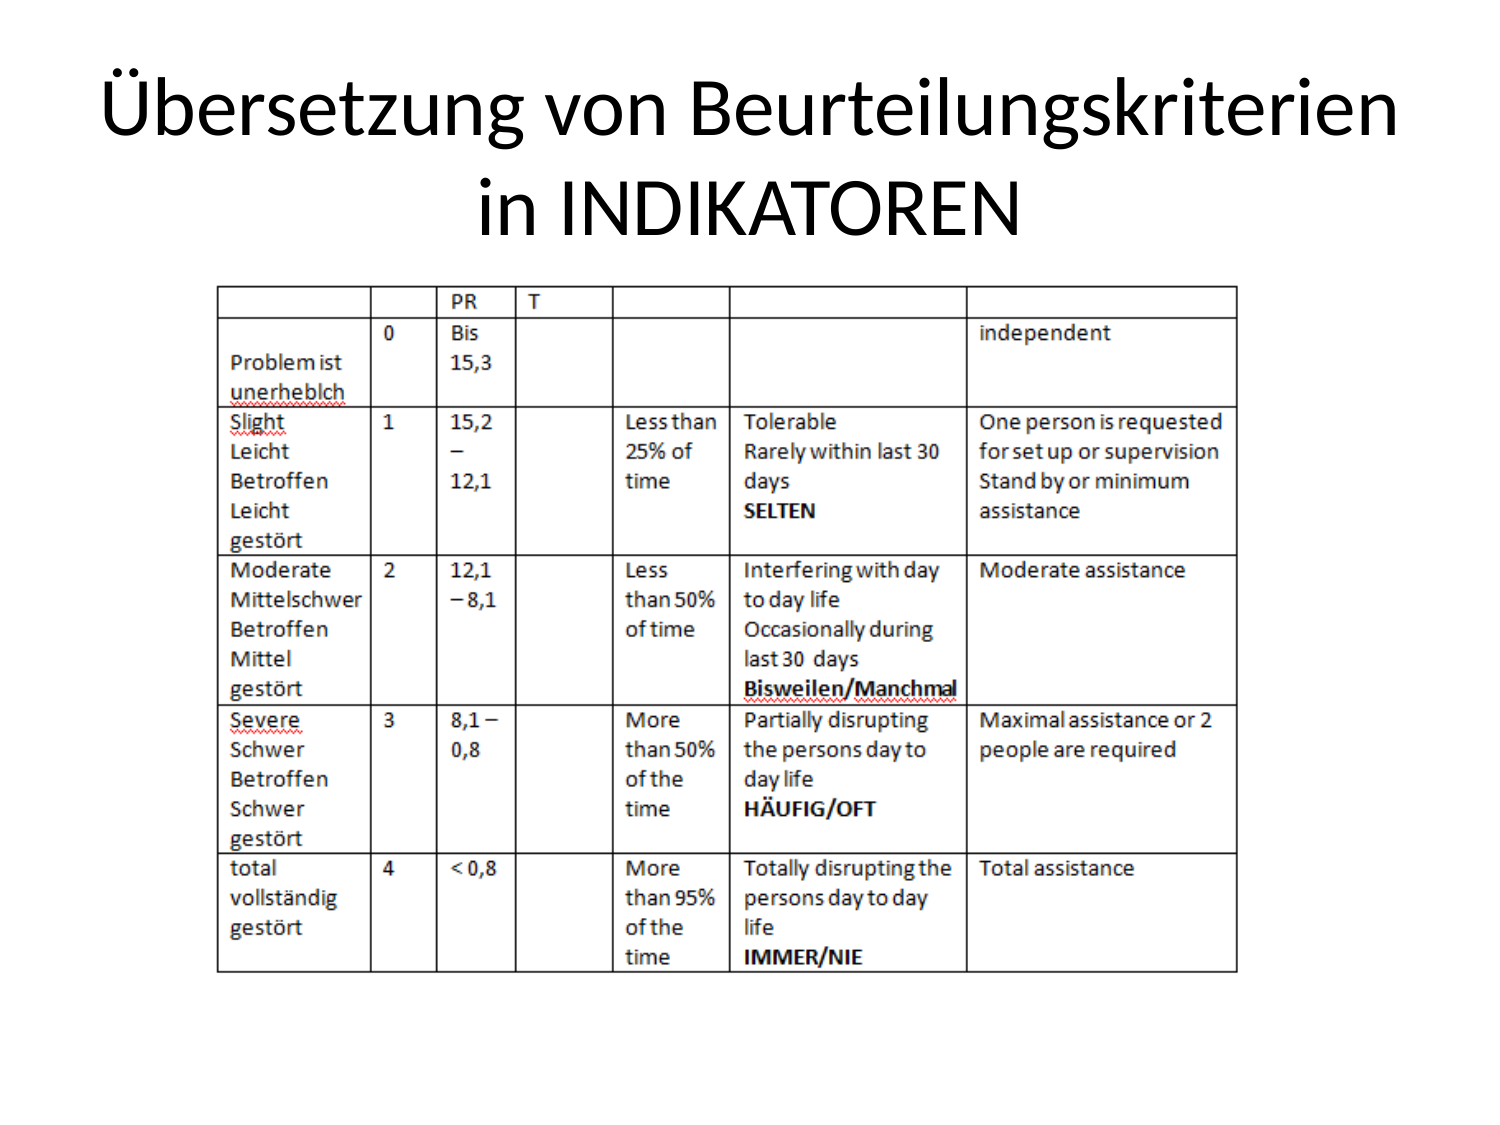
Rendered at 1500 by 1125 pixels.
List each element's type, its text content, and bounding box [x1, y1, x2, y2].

title Übersetzung von Beurteilungskriterien in INDIKATOREN [75, 45, 1426, 233]
picture [193, 273, 1241, 996]
